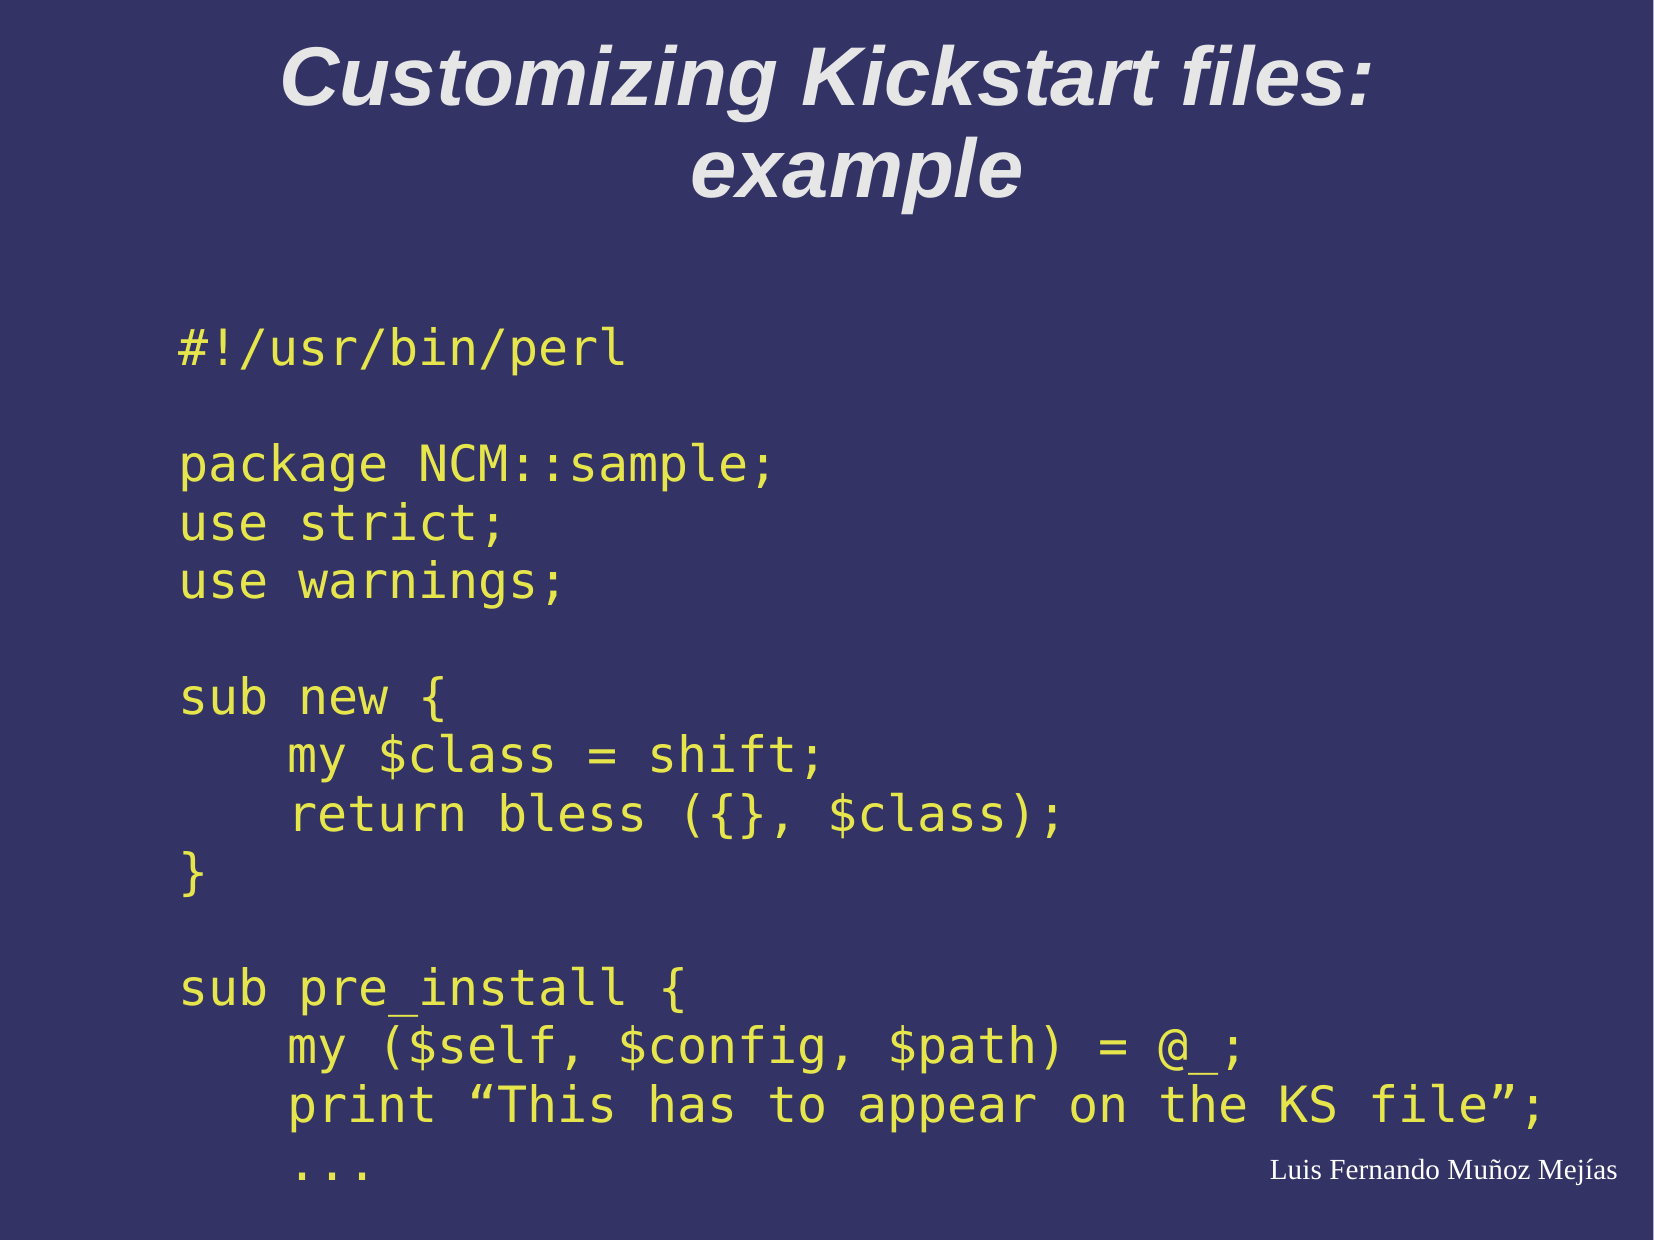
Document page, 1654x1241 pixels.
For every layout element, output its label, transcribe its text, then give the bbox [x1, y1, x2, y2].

subtitle #!/usr/bin/perl package NCM::sample; use strict; use warnings; sub new { my $class = shift; return bless ({}, $class); } sub pre_install { my ($self, $config, $path) = @_; print “This has to appear on the KS file”; ... [178, 318, 1570, 1193]
title Customizing Kickstart files: example [121, 26, 1534, 219]
